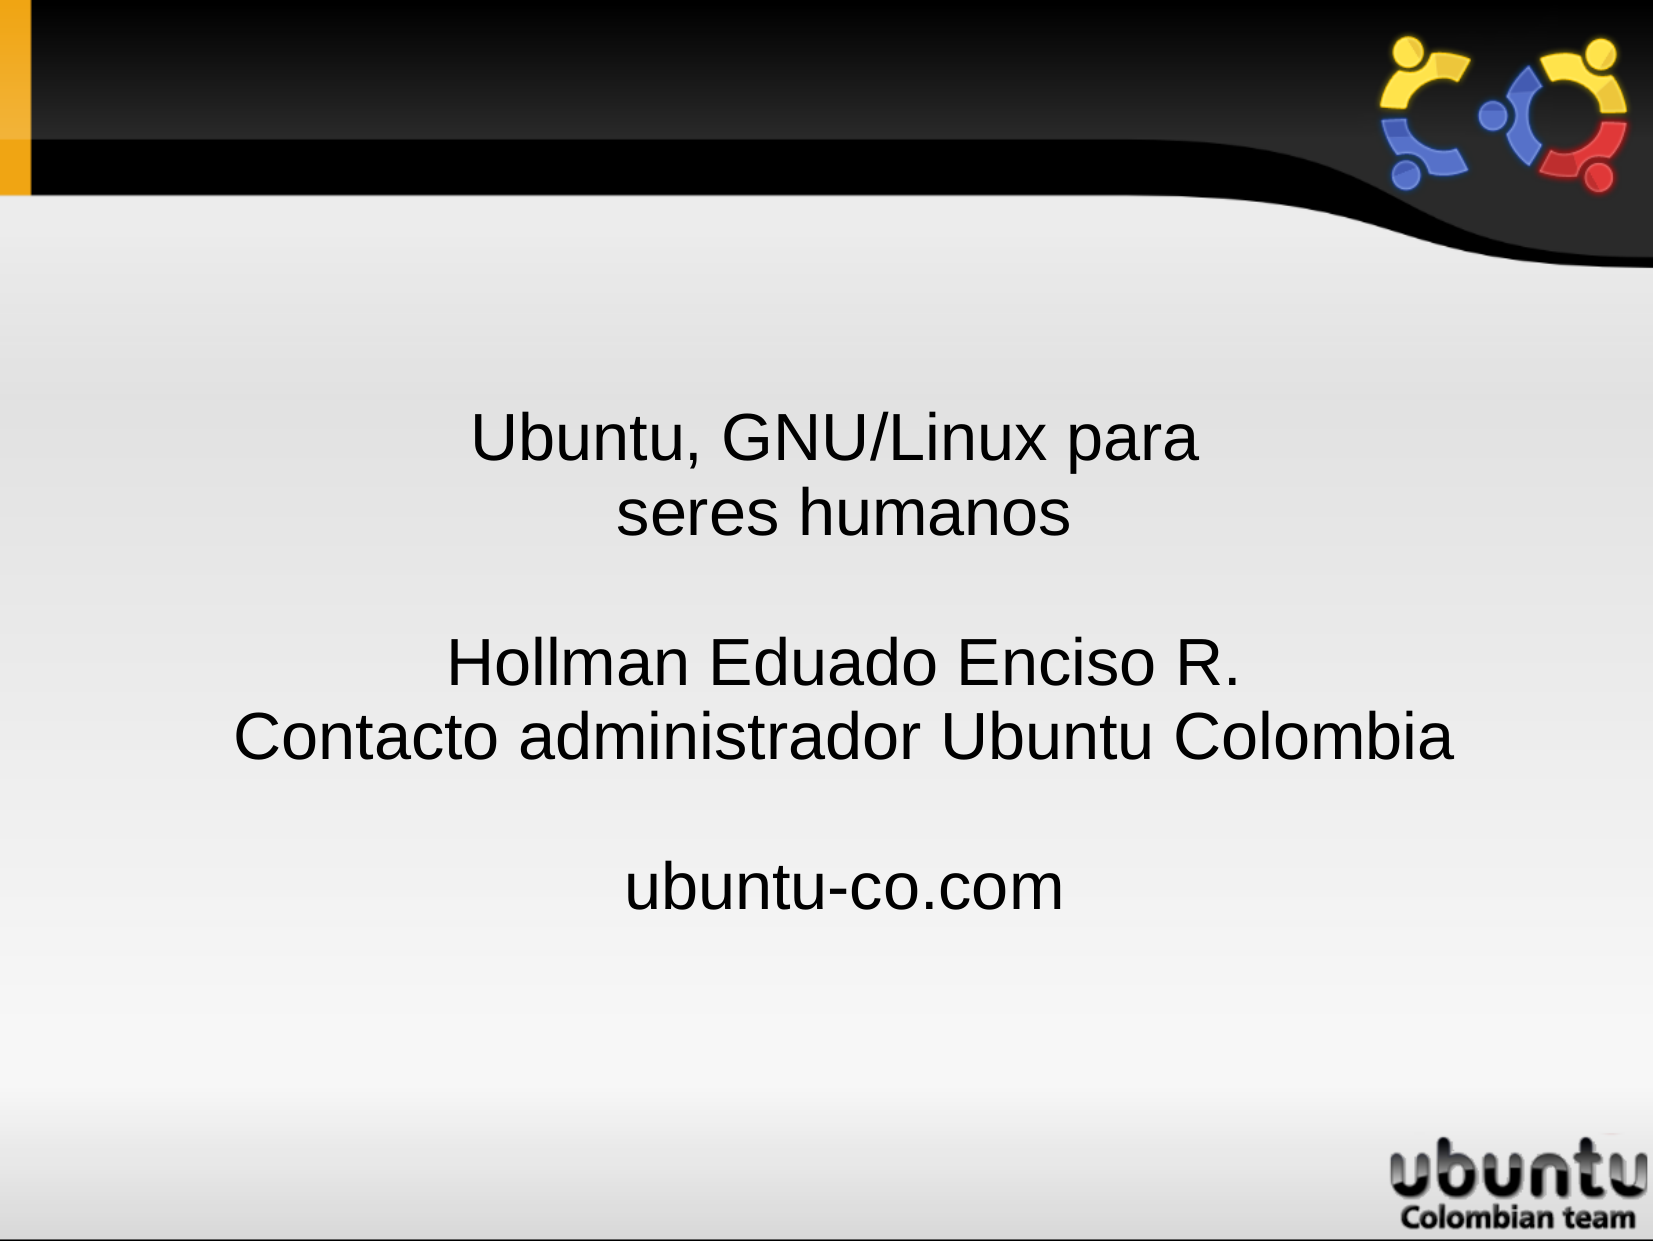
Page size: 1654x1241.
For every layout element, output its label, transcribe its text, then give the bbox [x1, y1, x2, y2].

picture [0, 0, 1653, 1241]
subtitle Ubuntu, GNU/Linux para seres humanos Hollman Eduado Enciso R. Contacto administrador Ubuntu Colombia ubuntu-co.com [82, 290, 1571, 1109]
